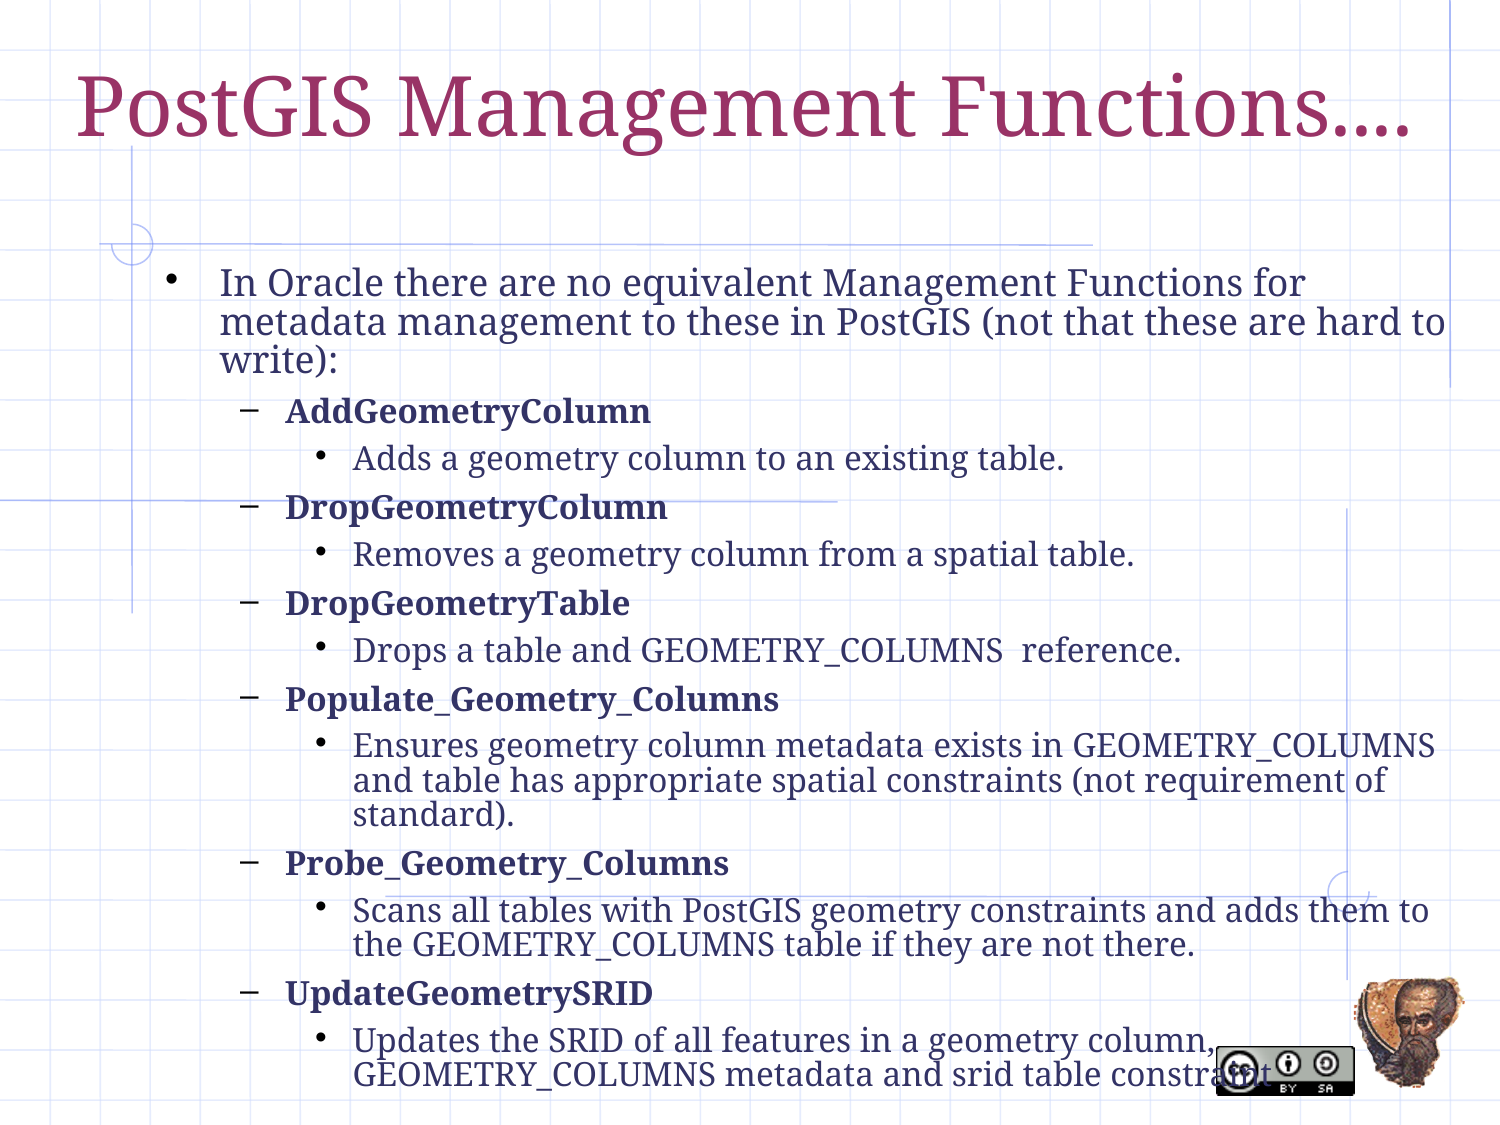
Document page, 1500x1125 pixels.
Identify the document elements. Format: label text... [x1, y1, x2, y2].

title PostGIS Management Functions.... [74, 45, 1424, 177]
picture [1216, 1086, 1465, 1096]
list In Oracle there are no equivalent Management Functions for metadata management to these in PostGIS (not that these are hard to write): AddGeometryColumn Adds a geometry column to an existing table. DropGeometryColumn Removes a geometry column from a spatial table. DropGeometryTable Drops a table and GEOMETRY_COLUMNS reference. Populate_Geometry_Columns Ensures geometry column metadata exists in GEOMETRY_COLUMNS and table has appropriate spatial constraints (not requirement of standard). Probe_Geometry_Columns Scans all tables with PostGIS geometry constraints and adds them to the GEOMETRY_COLUMNS table if they are not there. UpdateGeometrySRID Updates the SRID of all features in a geometry column, GEOMETRY_COLUMNS metadata and srid table constraint [165, 265, 1471, 1086]
